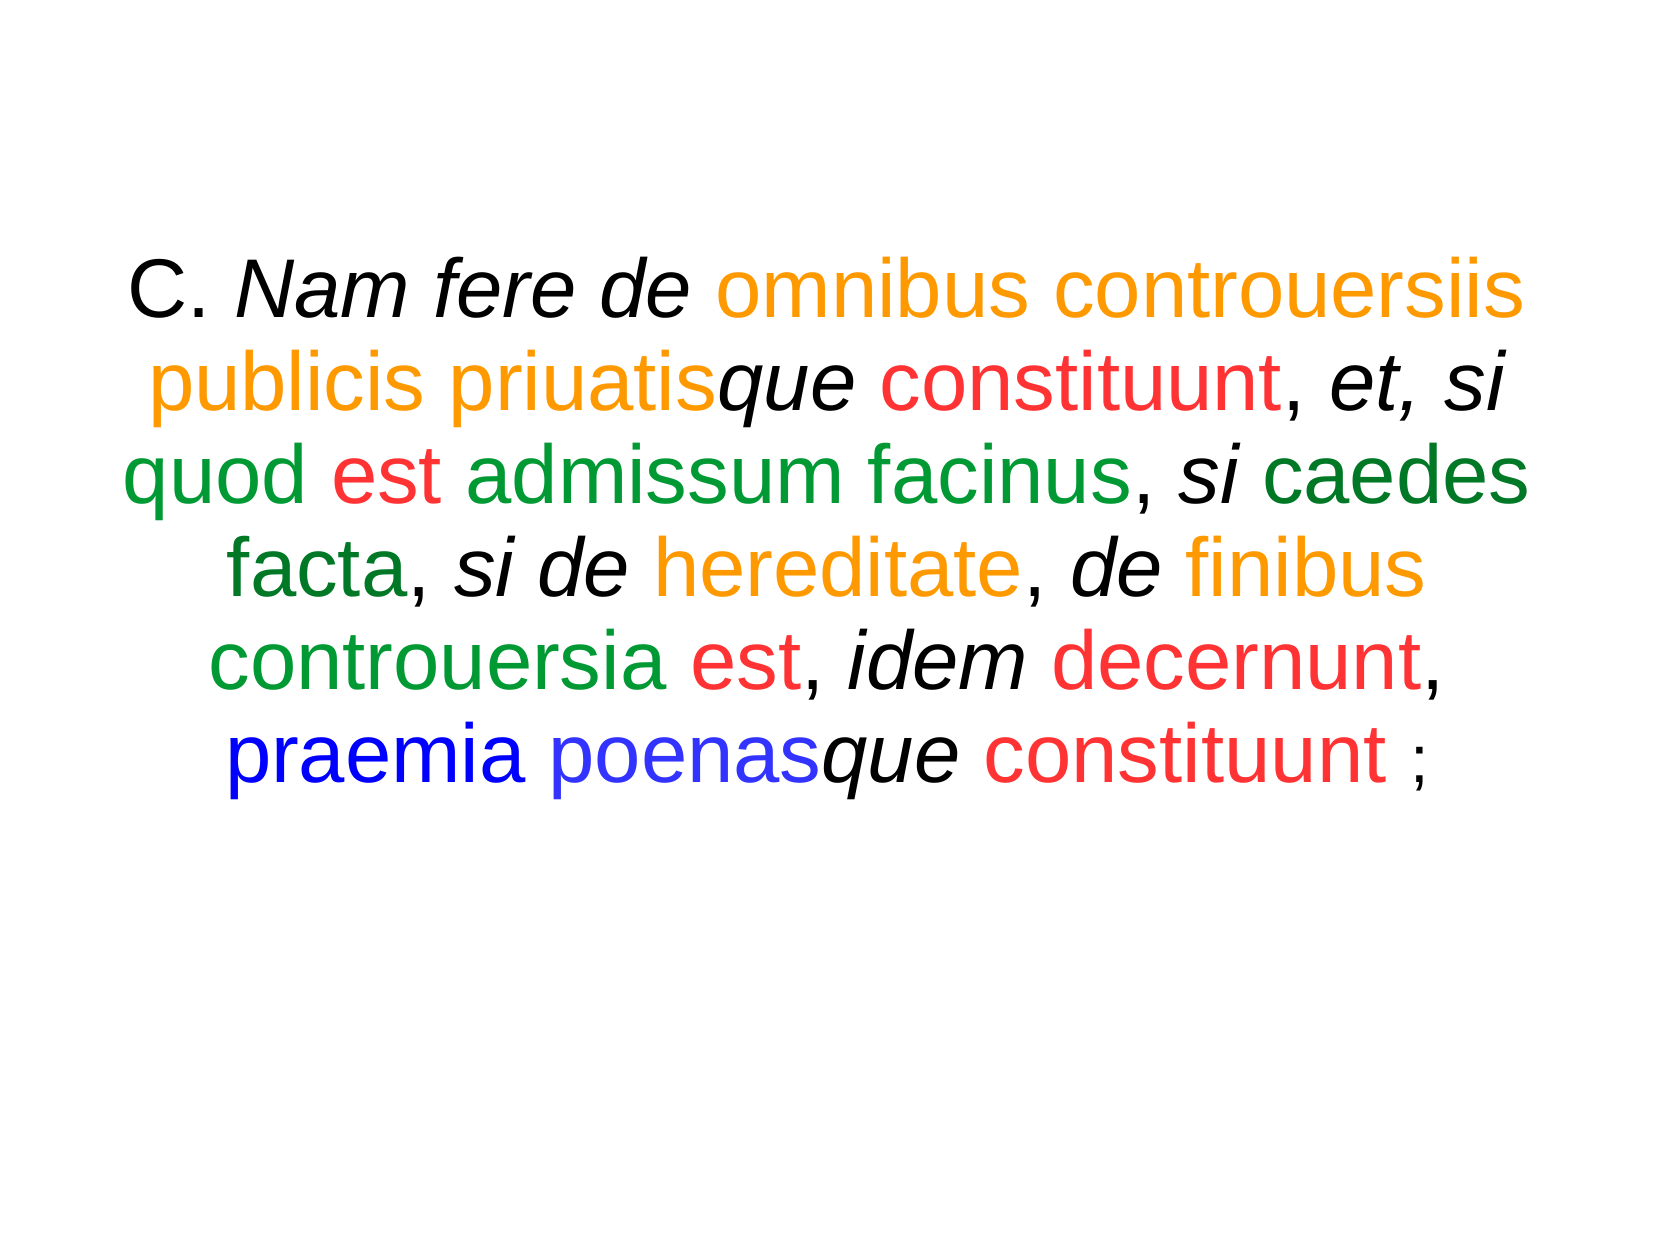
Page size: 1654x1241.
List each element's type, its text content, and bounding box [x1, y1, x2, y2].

subtitle C. Nam fere de omnibus controuersiis publicis priuatisque constituunt, et, si quod est admissum facinus, si caedes facta, si de hereditate, de finibus controuersia est, idem decernunt, praemia poenasque constituunt ; [82, 17, 1571, 1174]
